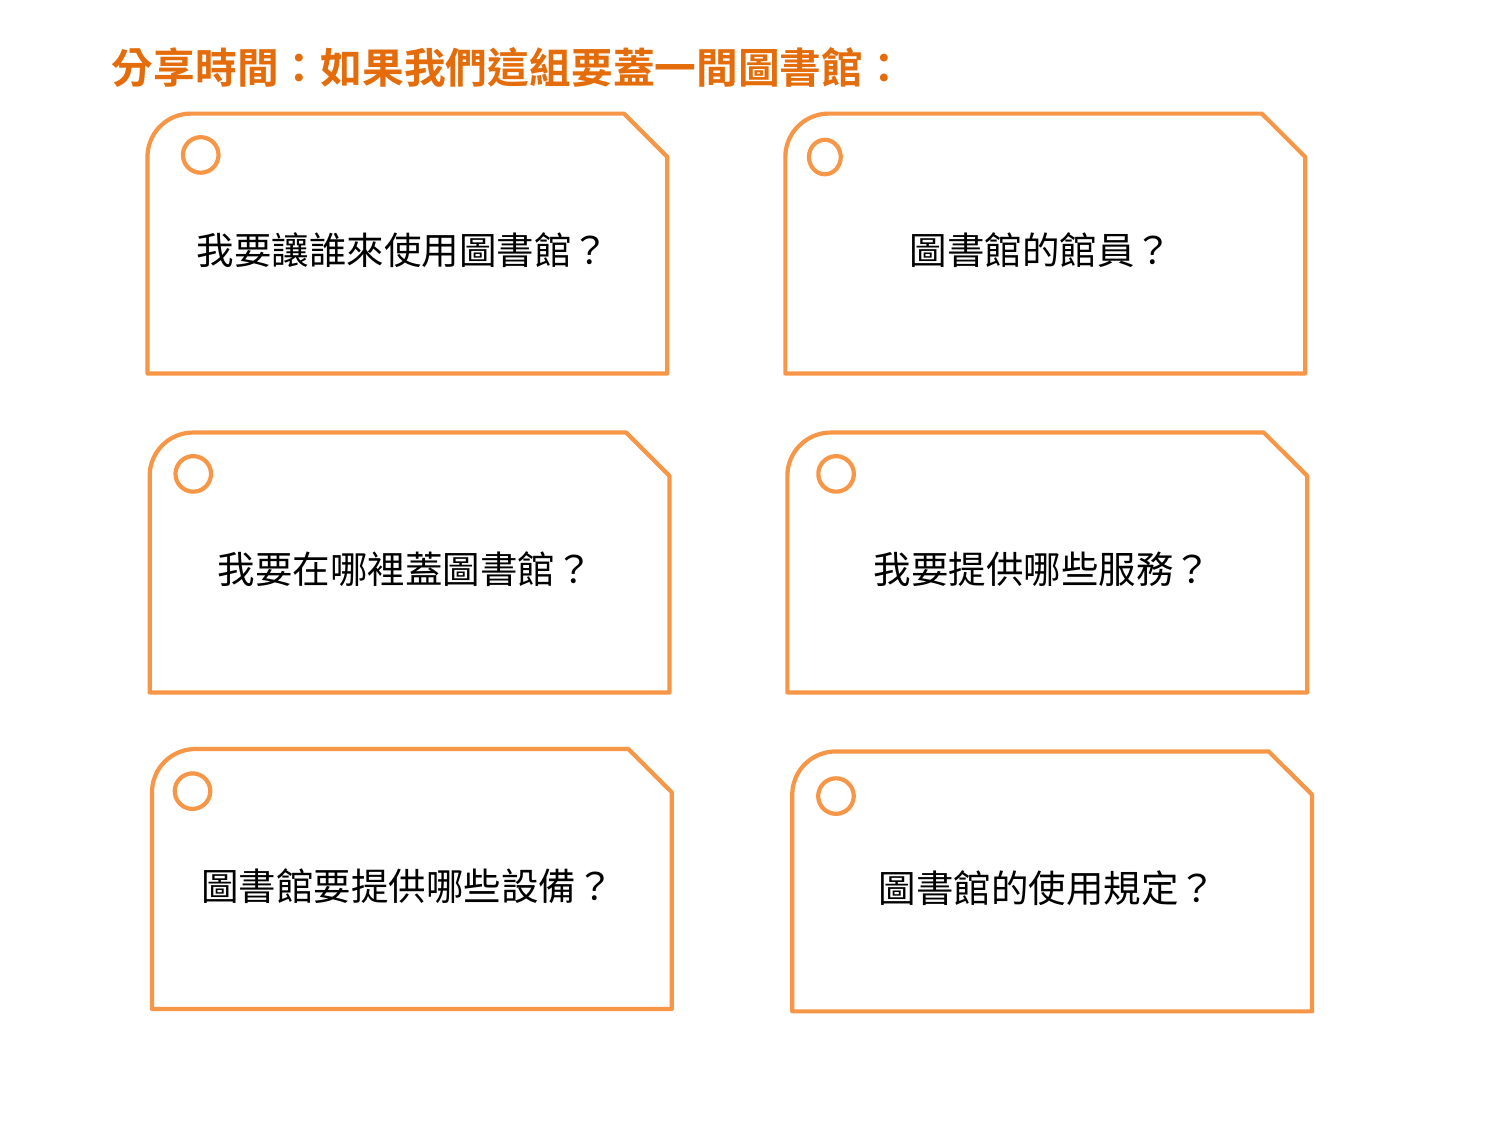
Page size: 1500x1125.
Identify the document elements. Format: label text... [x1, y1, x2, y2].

text_box 圖書館要提供哪些設備？ [152, 749, 672, 1009]
text_box [183, 137, 219, 173]
text_box 我要讓誰來使用圖書館？ [147, 113, 668, 374]
text_box [809, 139, 841, 175]
text_box 我要提供哪些服務？ [787, 432, 1308, 693]
text_box [818, 456, 854, 492]
text_box 分享時間：如果我們這組要蓋一間圖書館： [96, 34, 1058, 100]
text_box 圖書館的使用規定？ [792, 751, 1313, 1012]
text_box 我要在哪裡蓋圖書館？ [149, 432, 670, 693]
text_box [818, 778, 854, 814]
text_box [174, 773, 211, 809]
text_box 圖書館的館員？ [785, 113, 1306, 374]
text_box [175, 456, 212, 492]
